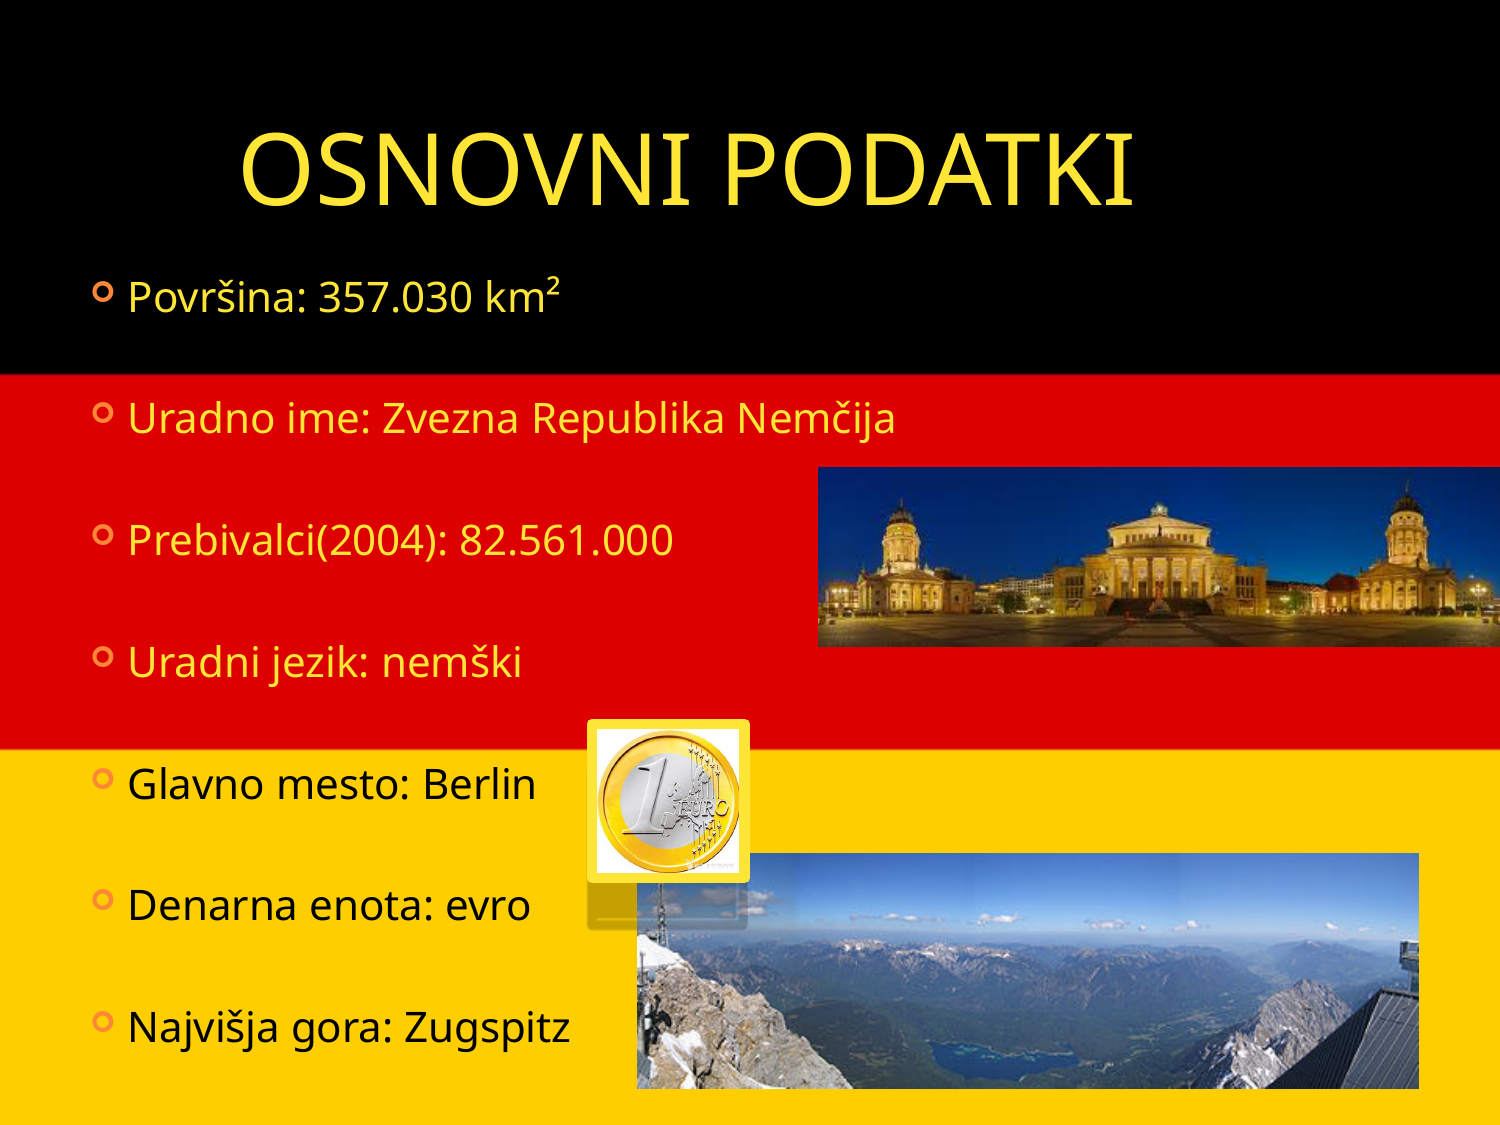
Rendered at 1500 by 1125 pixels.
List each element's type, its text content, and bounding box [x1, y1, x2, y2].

picture [0, 0, 1500, 1125]
list Površina: 357.030 km² Uradno ime: Zvezna Republika Nemčija Prebivalci(2004): 82.561.000 Uradni jezik: nemški Glavno mesto: Berlin Denarna enota: evro Najvišja gora: Zugspitz [75, 262, 1300, 1062]
title Osnovni podatki [75, 45, 1300, 233]
